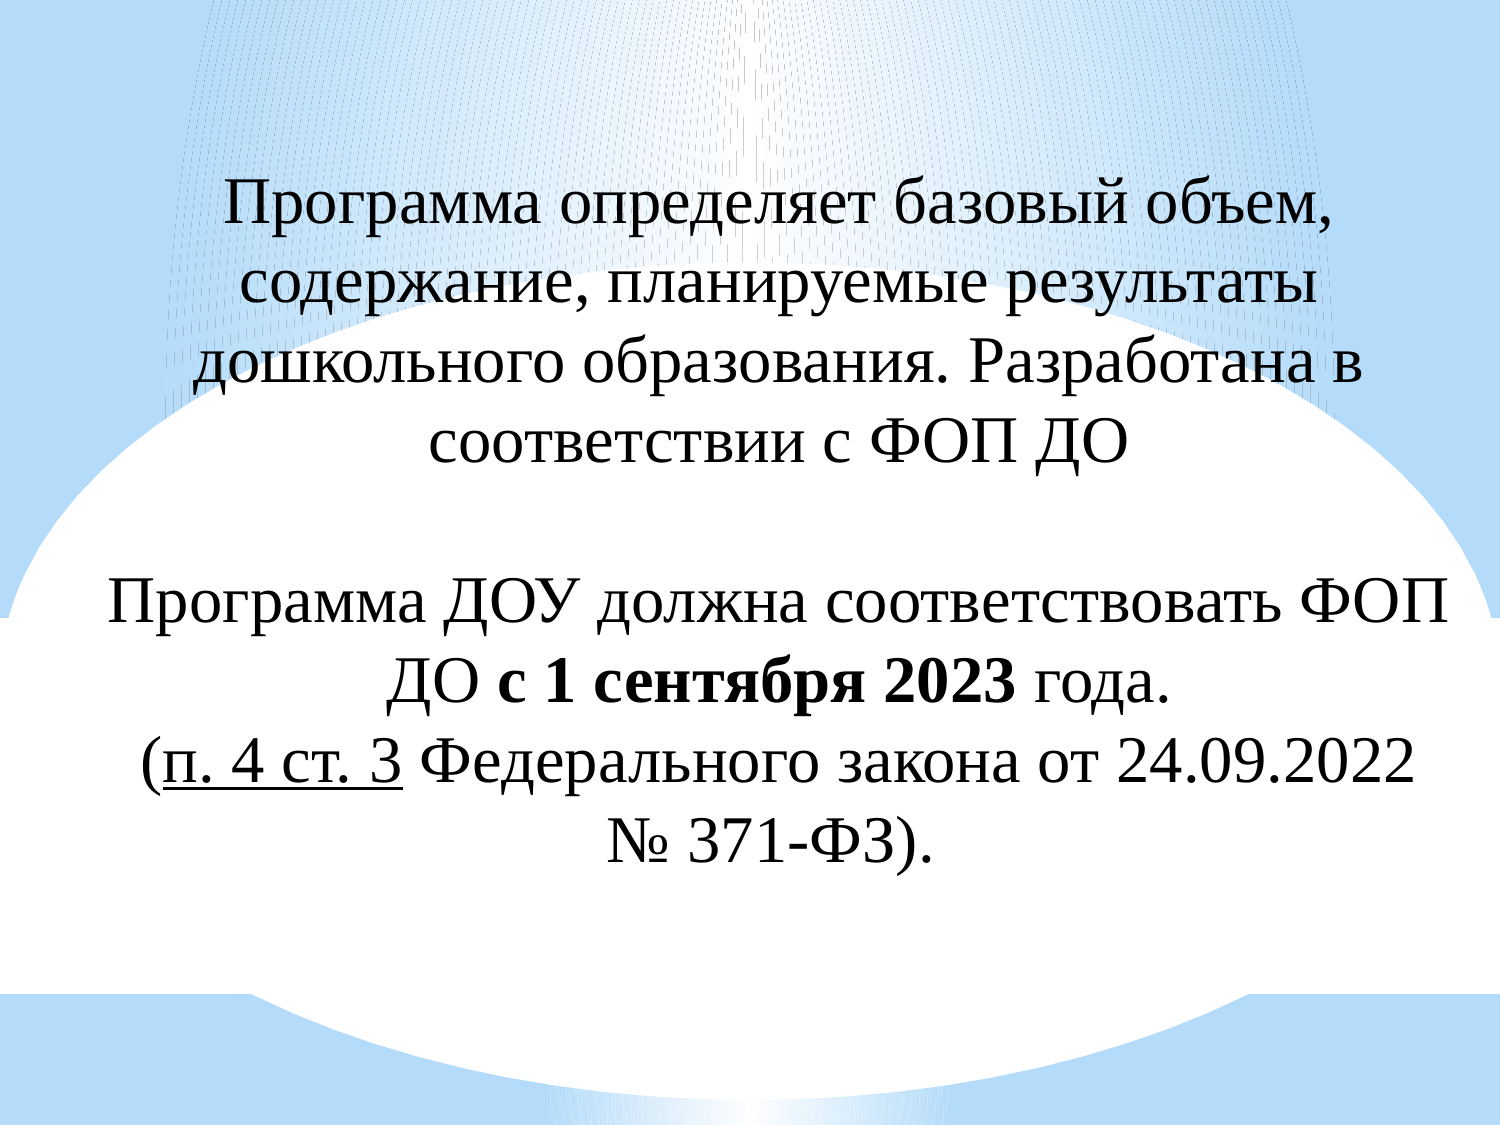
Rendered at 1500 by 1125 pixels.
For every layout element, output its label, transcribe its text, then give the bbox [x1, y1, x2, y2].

text_box Программа определяет базовый объем, содержание, планируемые результаты дошкольного образования. Разработана в соответствии с ФОП ДО Программа ДОУ должна соответствовать ФОП ДО с 1 сентября 2023 года. (п. 4 ст. 3 Федерального закона от 24.09.2022 № 371-ФЗ). [58, 148, 1500, 884]
